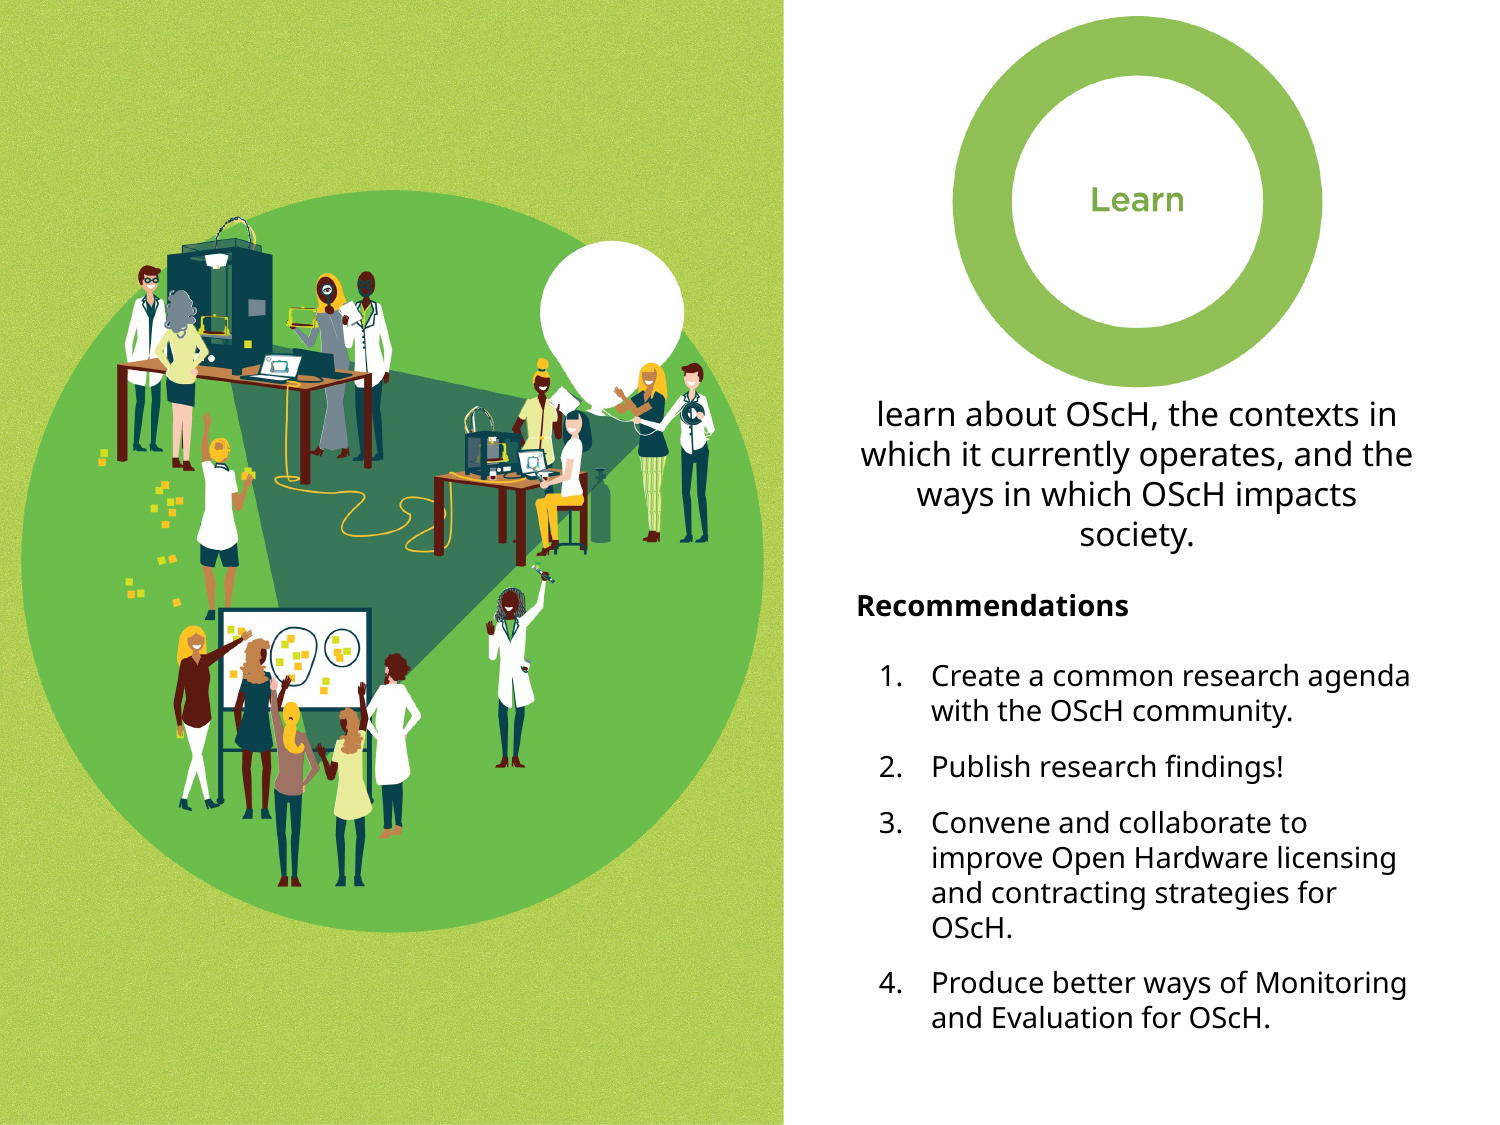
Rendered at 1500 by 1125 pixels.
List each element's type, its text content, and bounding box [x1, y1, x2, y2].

picture [0, 0, 784, 1125]
text_box learn about OScH, the contexts in which it currently operates, and the ways in which OScH impacts society. Recommendations Create a common research agenda with the OScH community. Publish research findings! Convene and collaborate to improve Open Hardware licensing and contracting strategies for OScH. Produce better ways of Monitoring and Evaluation for OScH. [840, 377, 1434, 1076]
picture [939, 0, 1336, 377]
